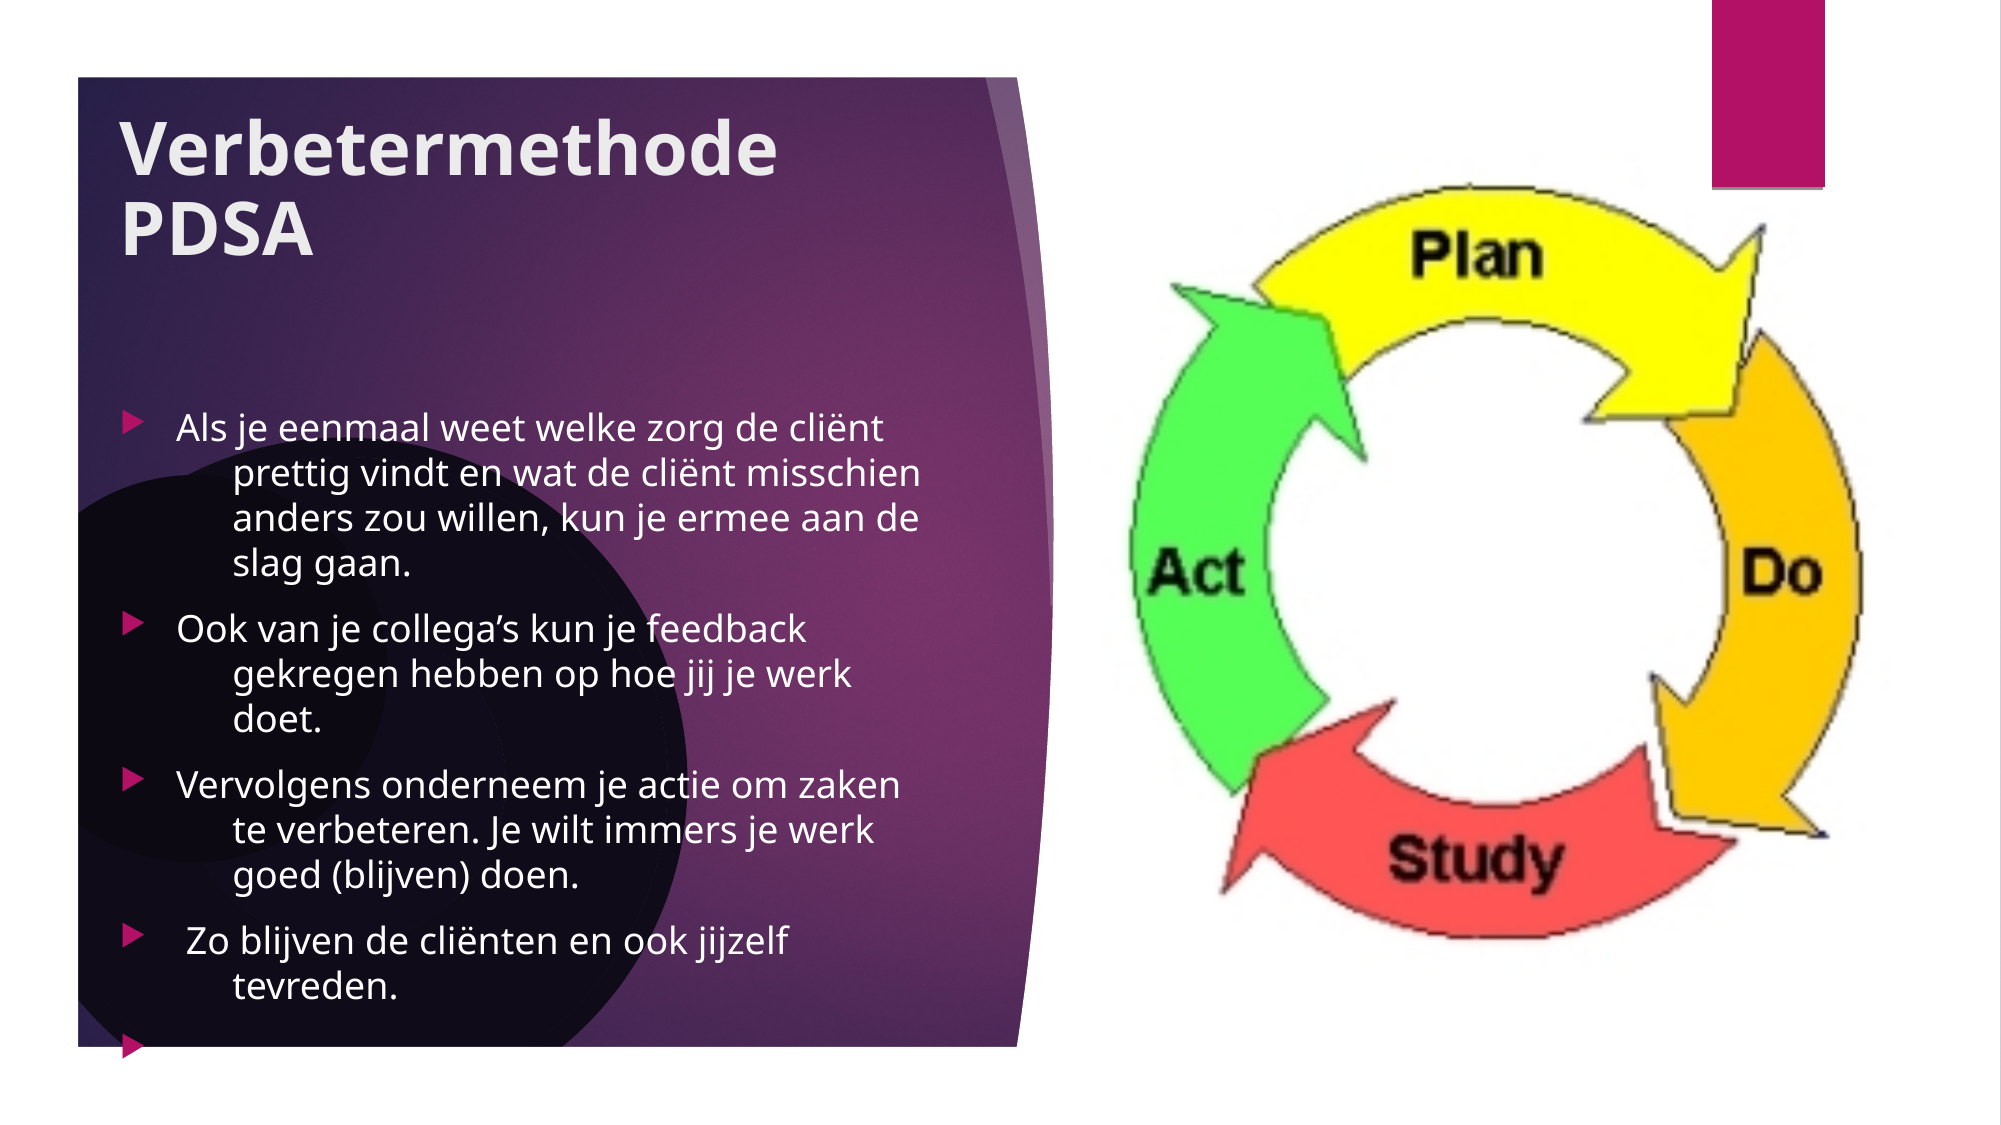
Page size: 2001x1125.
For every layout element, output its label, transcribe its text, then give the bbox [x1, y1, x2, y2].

picture [1101, 154, 1894, 974]
text_box [0, 0, 2000, 1125]
title Verbetermethode PDSA [104, 103, 947, 370]
list Als je eenmaal weet welke zorg de cliënt prettig vindt en wat de cliënt misschien anders zou willen, kun je ermee aan de slag gaan. Ook van je collega’s kun je feedback gekregen hebben op hoe jij je werk doet. Vervolgens onderneem je actie om zaken te verbeteren. Je wilt immers je werk goed (blijven) doen. Zo blijven de cliënten en ook jijzelf tevreden. [104, 396, 947, 1023]
